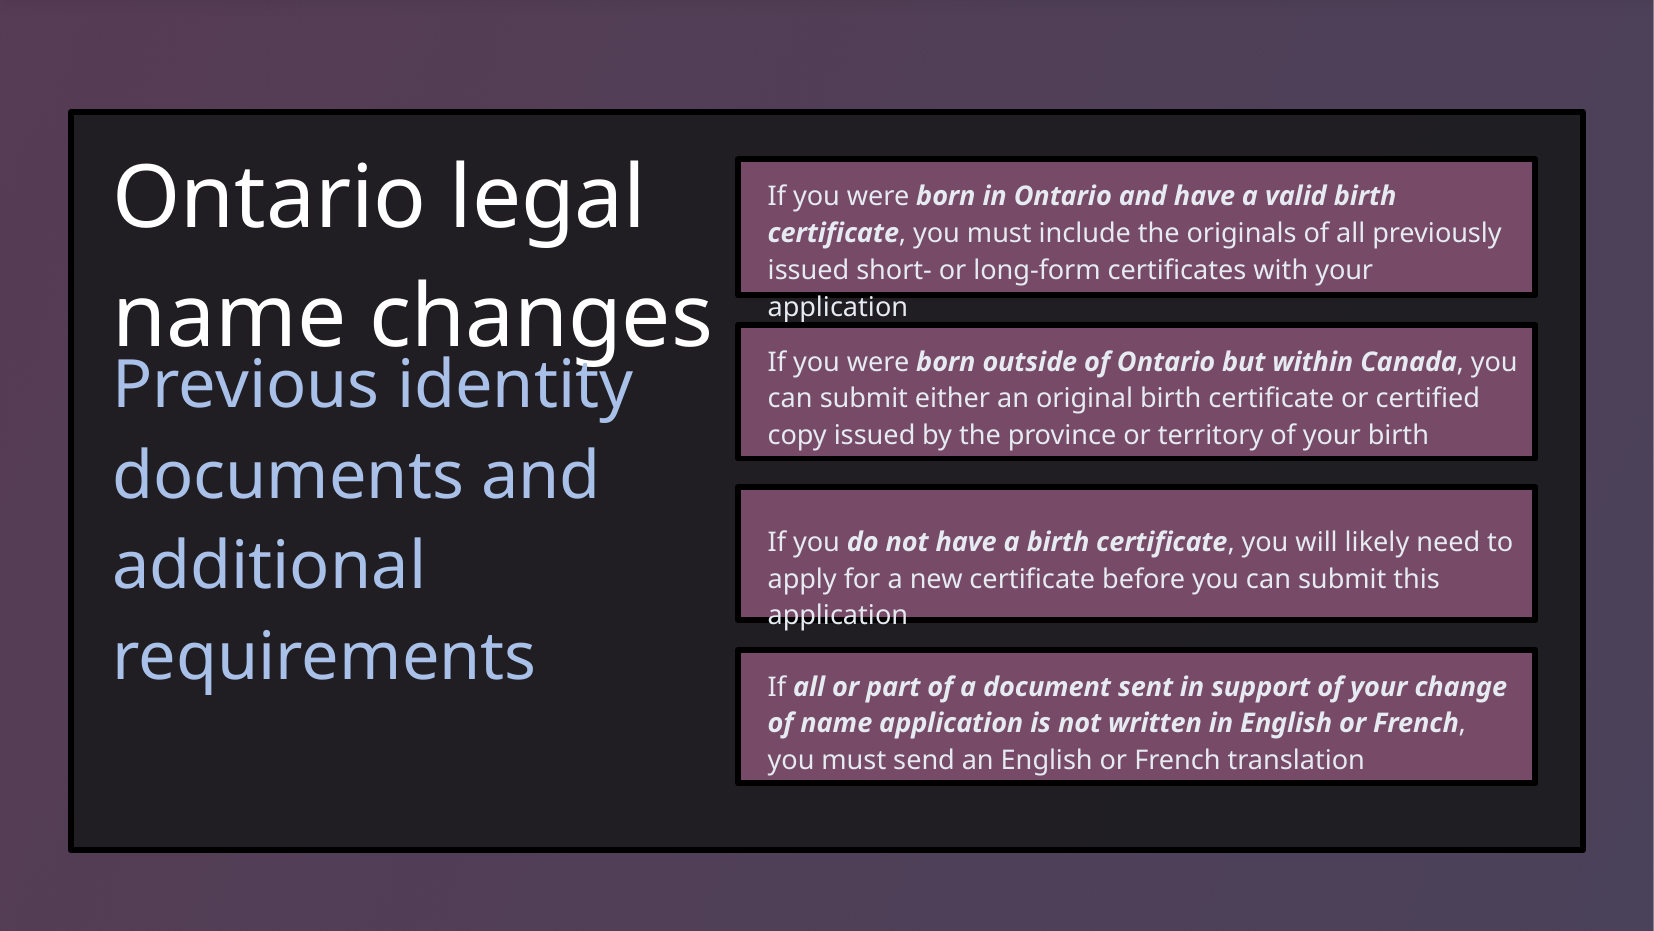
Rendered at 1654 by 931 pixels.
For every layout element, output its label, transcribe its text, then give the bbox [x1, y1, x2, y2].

title Ontario legal name changes [112, 153, 739, 353]
text_box If you do not have a birth certificate, you will likely need to apply for a new certificate before you can submit this application [767, 522, 1518, 645]
text_box [70, 112, 1583, 851]
text_box If you were born in Ontario and have a valid birth certificate, you must include the originals of all previously issued short- or long-form certificates with your application [767, 177, 1518, 300]
text_box If you were born outside of Ontario but within Canada, you can submit either an original birth certificate or certified copy issued by the province or territory of your birth [767, 342, 1518, 465]
title Previous identity documents and additional requirements [112, 366, 709, 670]
picture [0, 0, 1654, 931]
text_box If all or part of a document sent in support of your change of name application is not written in English or French, you must send an English or French translation [767, 667, 1518, 790]
